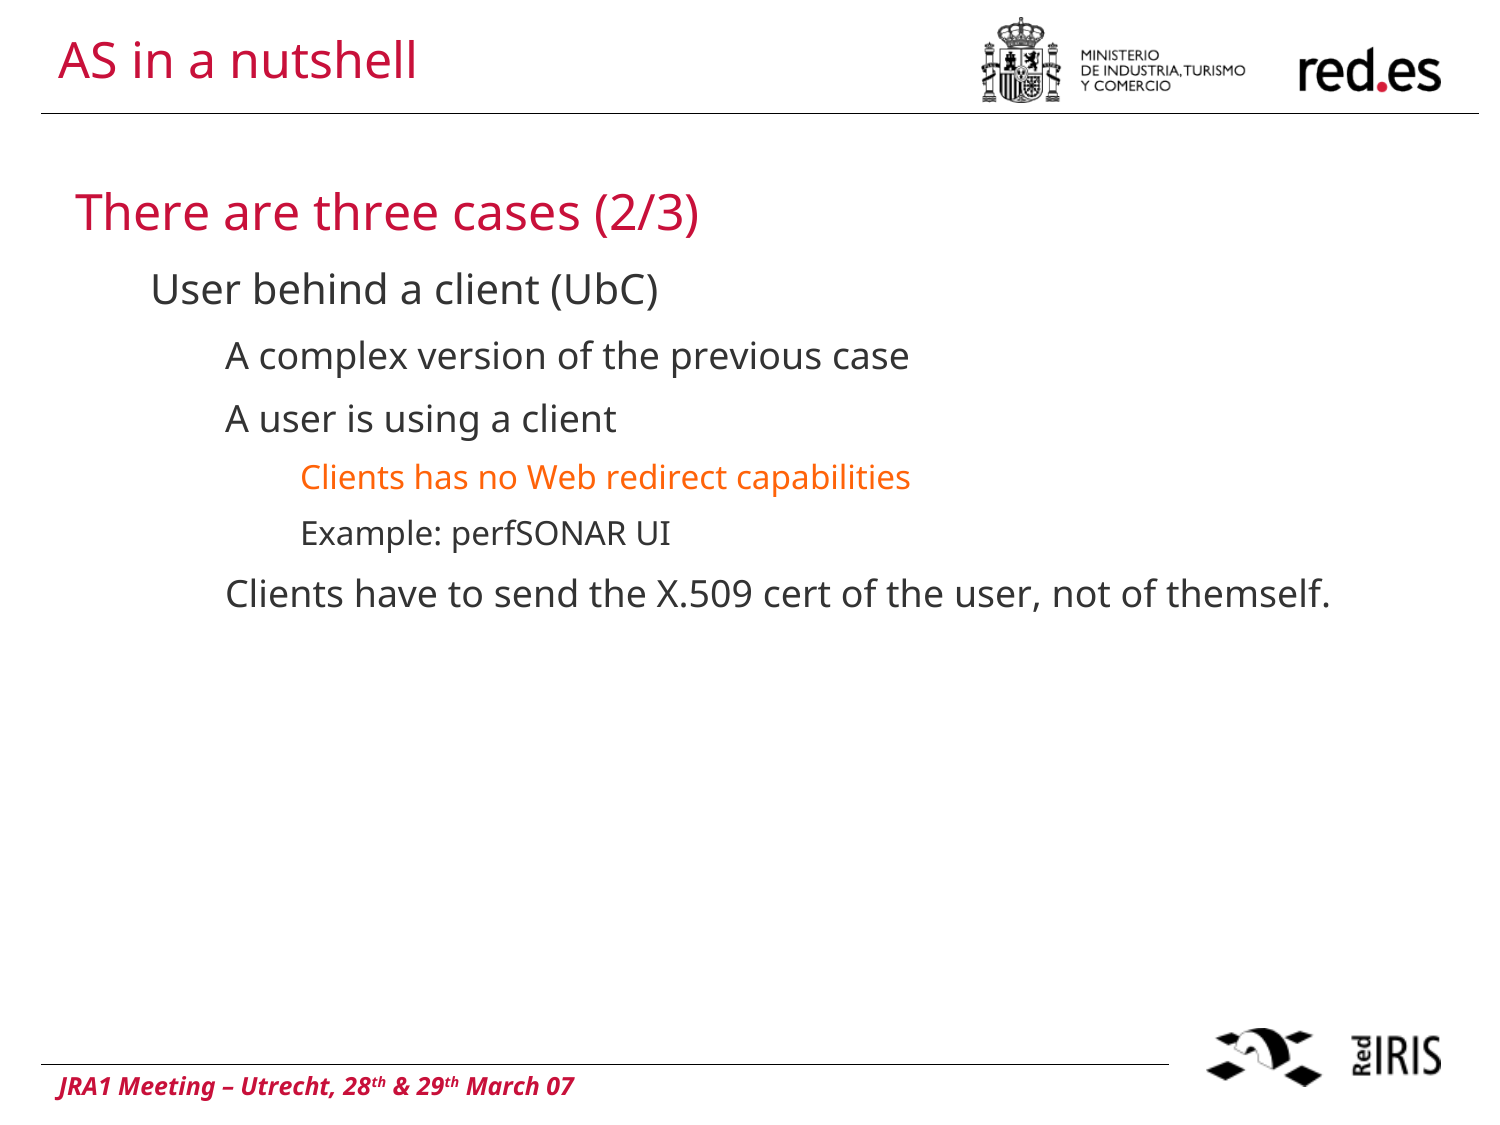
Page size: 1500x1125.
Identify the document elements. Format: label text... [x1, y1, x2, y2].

picture [981, 17, 1441, 103]
title AS in a nutshell [59, 29, 957, 89]
list There are three cases (2/3) User behind a client (UbC) A complex version of the previous case A user is using a client Clients has no Web redirect capabilities Example: perfSONAR UI Clients have to send the X.509 cert of the user, not of themself. [75, 177, 1425, 1009]
picture [1206, 1028, 1441, 1087]
